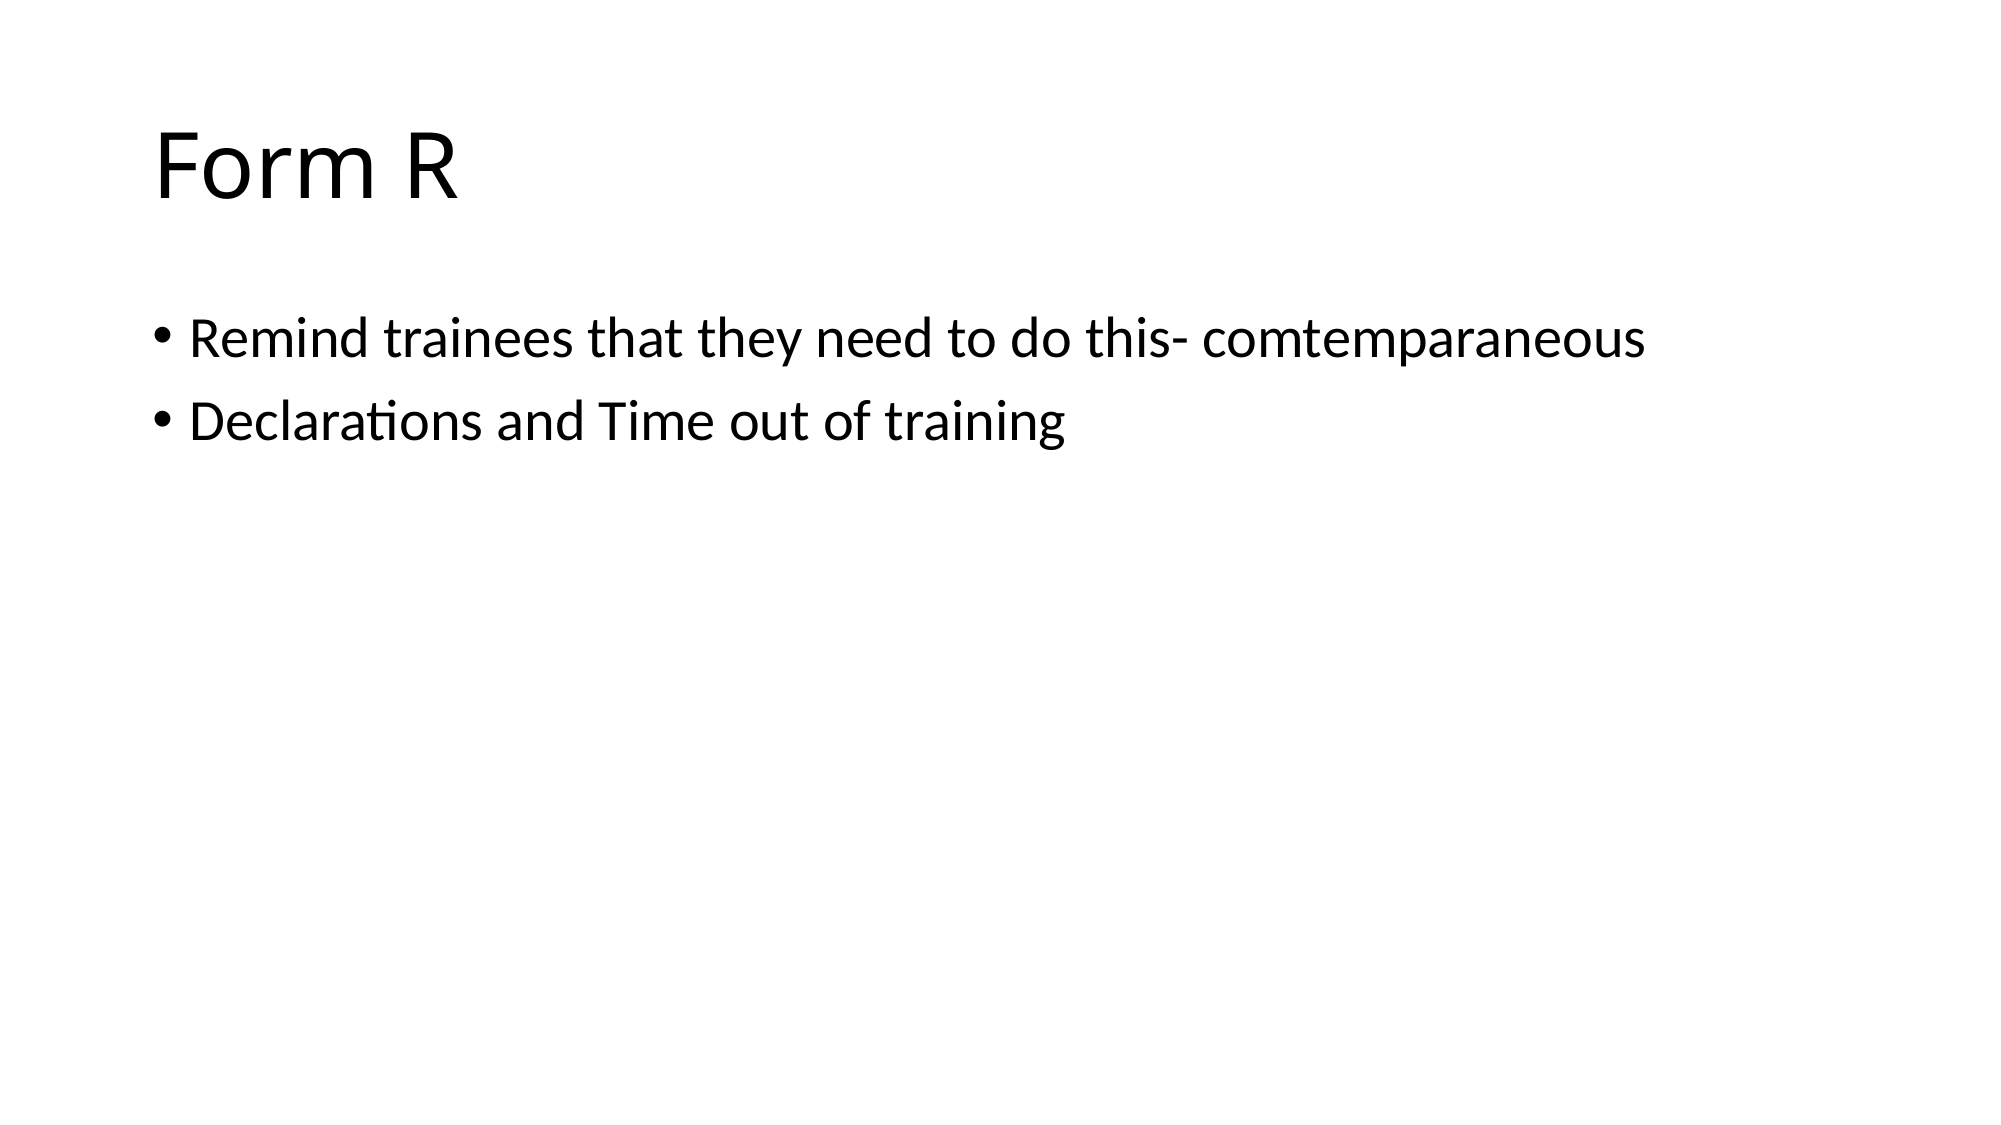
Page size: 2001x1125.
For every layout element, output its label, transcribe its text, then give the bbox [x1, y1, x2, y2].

list Remind trainees that they need to do this- comtemparaneous Declarations and Time out of training [137, 299, 1863, 1014]
title Form R [137, 59, 1863, 278]
